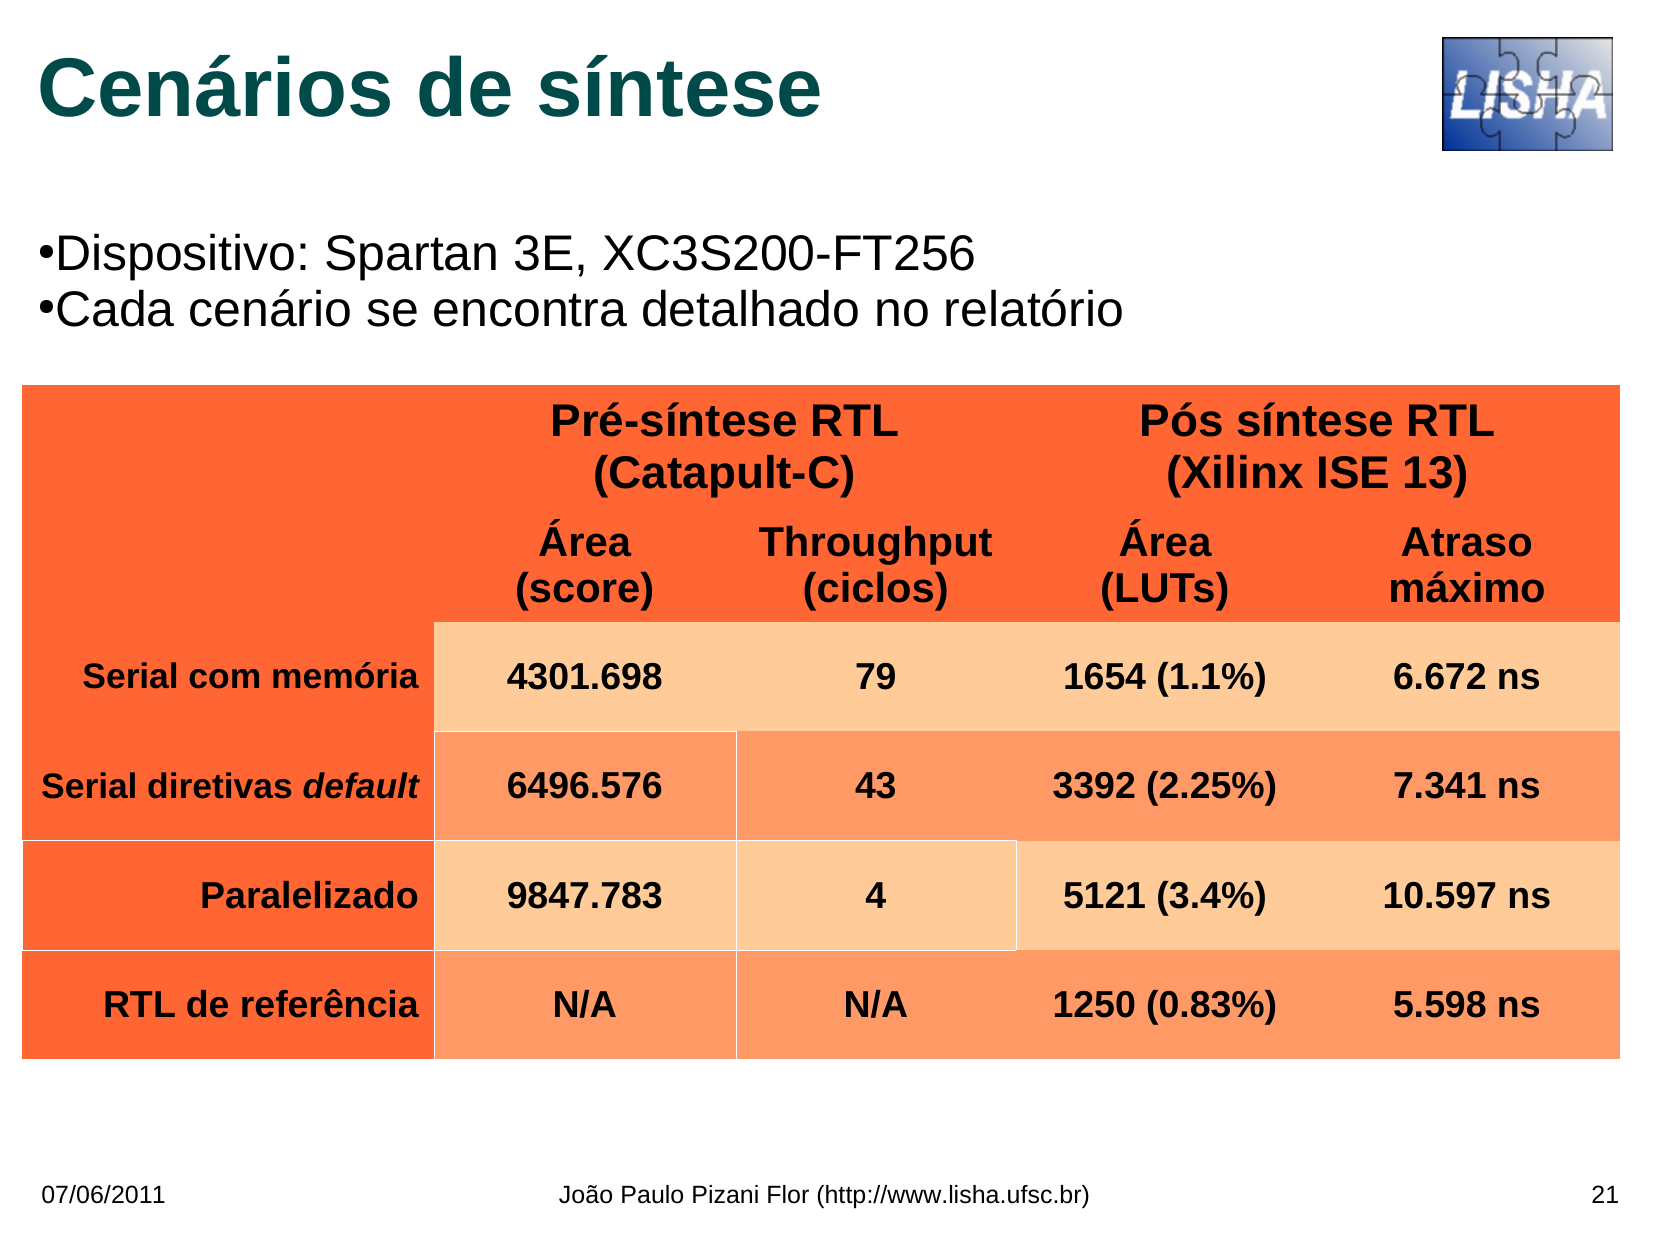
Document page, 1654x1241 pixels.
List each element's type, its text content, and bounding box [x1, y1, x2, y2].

table_cell 79 [736, 622, 1016, 731]
table_cell 1654 (1.1%) [1016, 622, 1314, 731]
table_cell 10.597 ns [1314, 841, 1620, 950]
table_cell 5.598 ns [1314, 950, 1620, 1059]
table_cell 7.341 ns [1314, 731, 1620, 841]
table_cell 6496.576 [435, 732, 736, 840]
table_cell RTL de referência [22, 951, 434, 1059]
table_cell N/A [435, 951, 736, 1059]
table_cell N/A [737, 951, 1016, 1059]
table_cell 9847.783 [435, 841, 736, 950]
table_cell 4 [737, 841, 1016, 950]
table_cell Área (score) [434, 508, 736, 622]
table_cell Serial com memória [22, 622, 434, 731]
table_cell 3392 (2.25%) [1016, 731, 1314, 841]
table_header [22, 385, 434, 508]
table_cell Atraso máximo [1314, 508, 1620, 622]
table_cell 1250 (0.83%) [1016, 950, 1314, 1059]
table_cell 5121 (3.4%) [1017, 841, 1314, 950]
picture [1442, 37, 1613, 151]
table_header Pós síntese RTL (Xilinx ISE 13) [1016, 385, 1620, 508]
table_cell Throughput (ciclos) [736, 508, 1016, 622]
table_cell 43 [737, 731, 1016, 840]
text_box Dispositivo: Spartan 3E, XC3S200-FT256 Cada cenário se encontra detalhado no relatório [37, 225, 1126, 350]
table_header Pré-síntese RTL (Catapult-C) [434, 385, 1016, 508]
table_cell Serial diretivas default [22, 731, 434, 840]
table_cell [22, 508, 434, 622]
table_cell Paralelizado [23, 841, 434, 950]
table_cell 6.672 ns [1314, 622, 1620, 731]
table_cell 4301.698 [434, 622, 736, 731]
table_cell Área (LUTs) [1016, 508, 1314, 622]
title Cenários de síntese [37, 37, 1426, 151]
